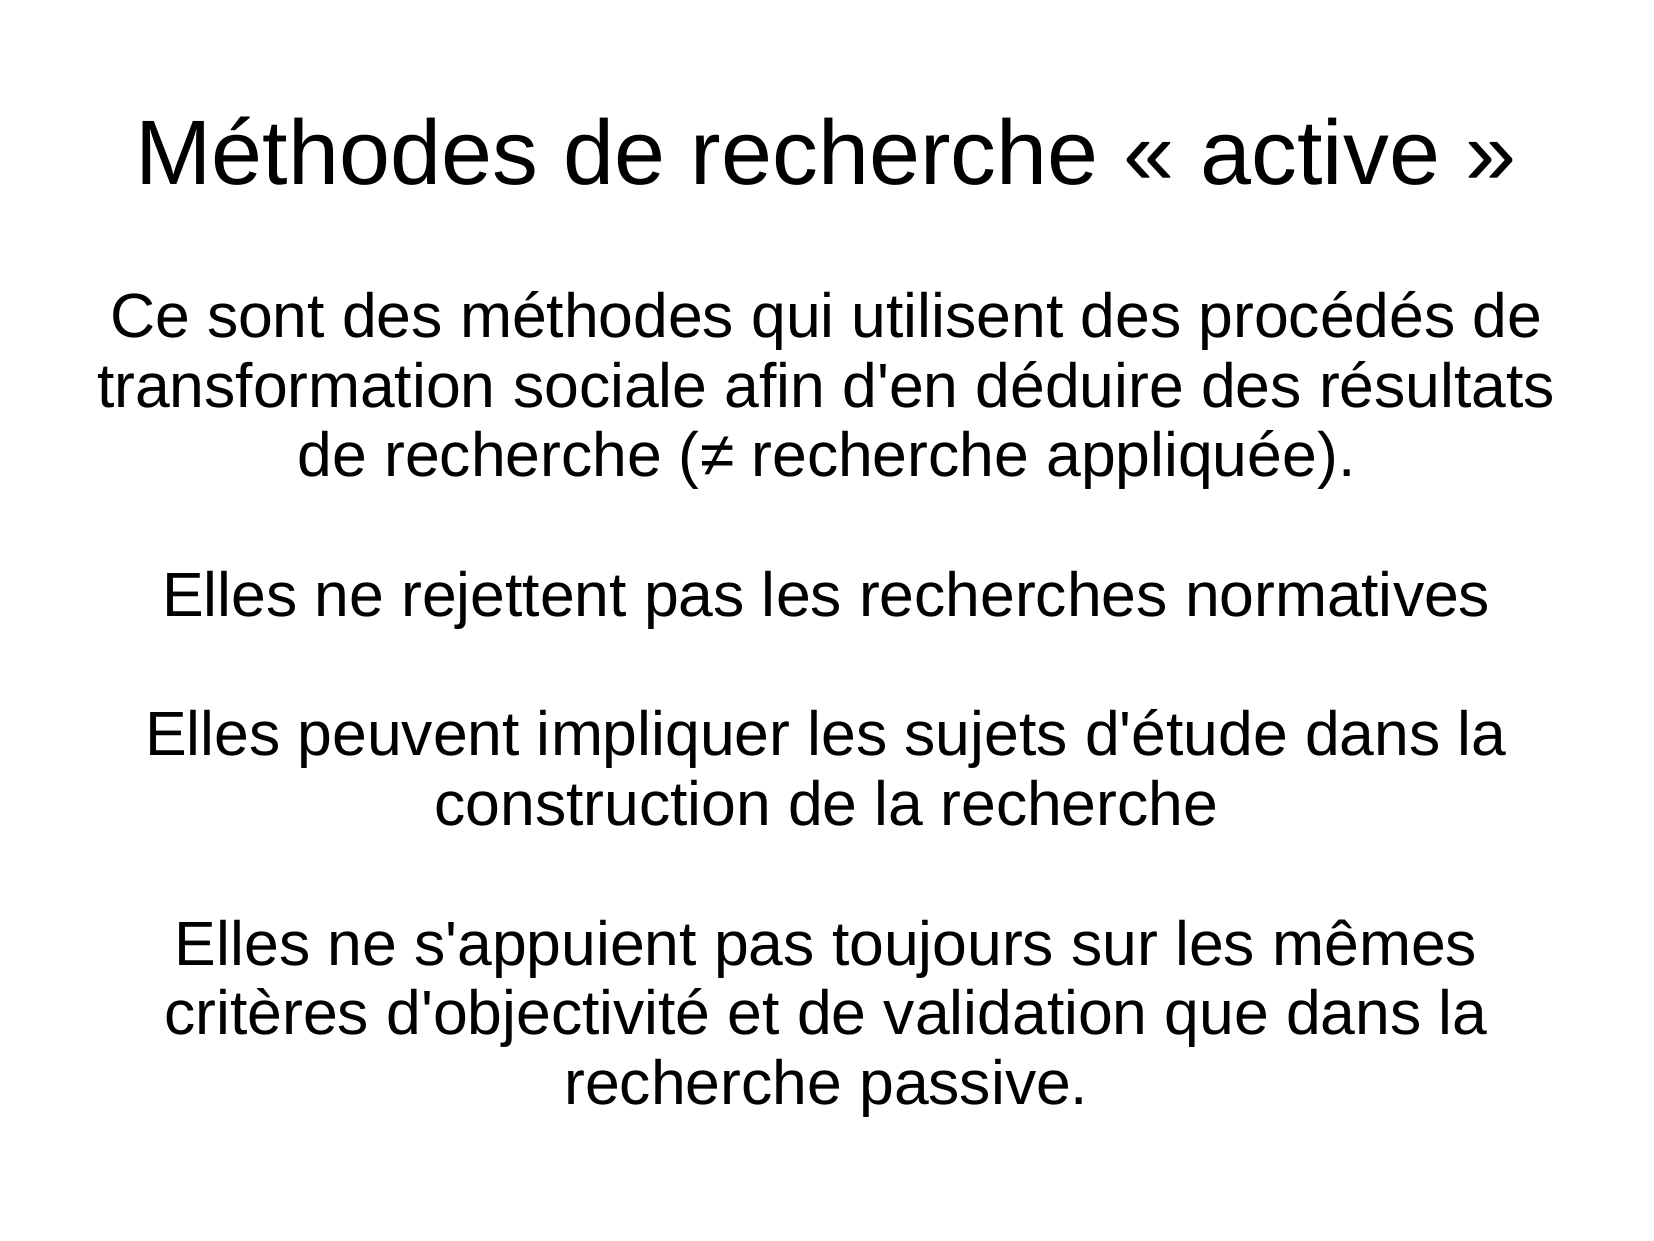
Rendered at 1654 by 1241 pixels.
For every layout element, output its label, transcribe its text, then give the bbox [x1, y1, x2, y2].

title Méthodes de recherche « active » [82, 56, 1571, 250]
subtitle Ce sont des méthodes qui utilisent des procédés de transformation sociale afin d'en déduire des résultats de recherche (≠ recherche appliquée). Elles ne rejettent pas les recherches normatives Elles peuvent impliquer les sujets d'étude dans la construction de la recherche Elles ne s'appuient pas toujours sur les mêmes critères d'objectivité et de validation que dans la recherche passive. [82, 280, 1571, 1118]
